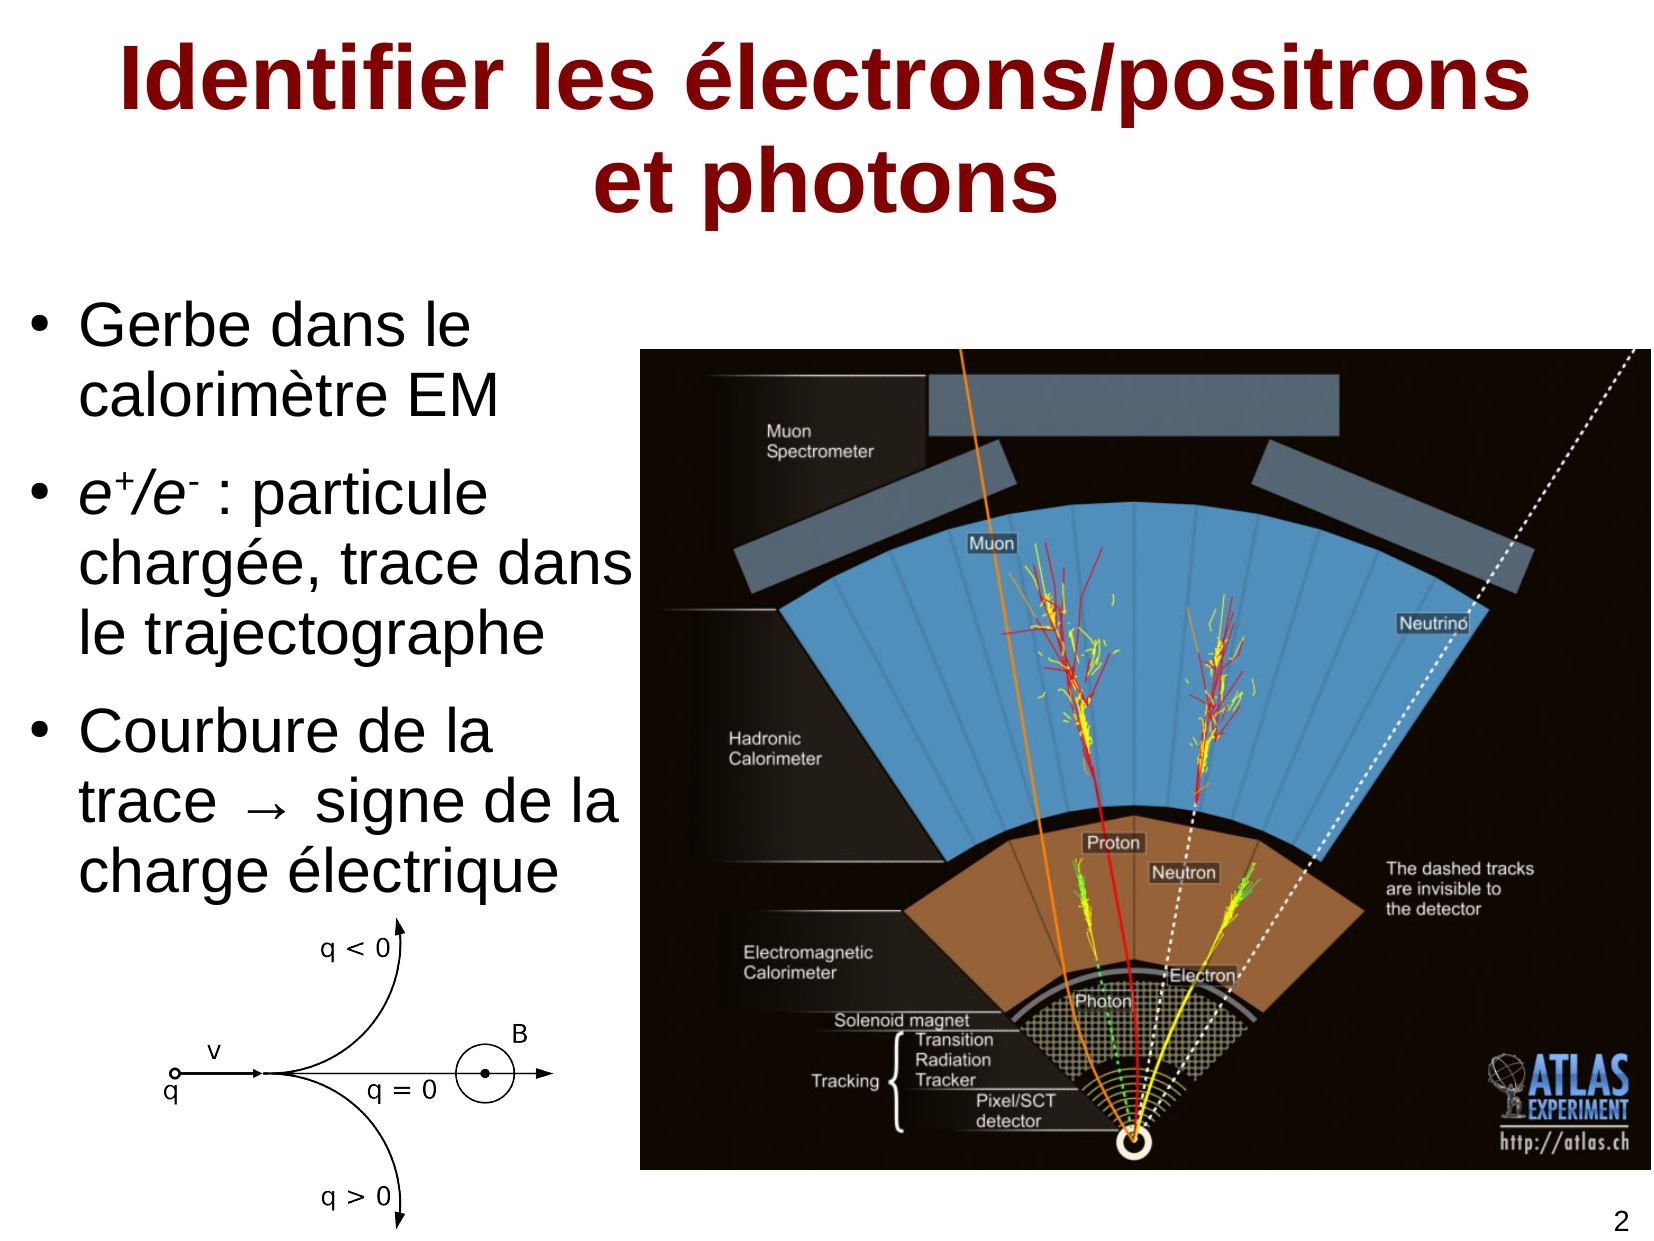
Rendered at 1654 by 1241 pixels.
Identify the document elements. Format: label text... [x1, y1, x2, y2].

list Gerbe dans le calorimètre EM e+/e- : particule chargée, trace dans le trajectographe Courbure de la trace → signe de la charge électrique [11, 290, 650, 1010]
picture [162, 914, 556, 1232]
title Identifier les électrons/positrons et photons [82, 25, 1571, 233]
picture [640, 349, 1651, 1170]
